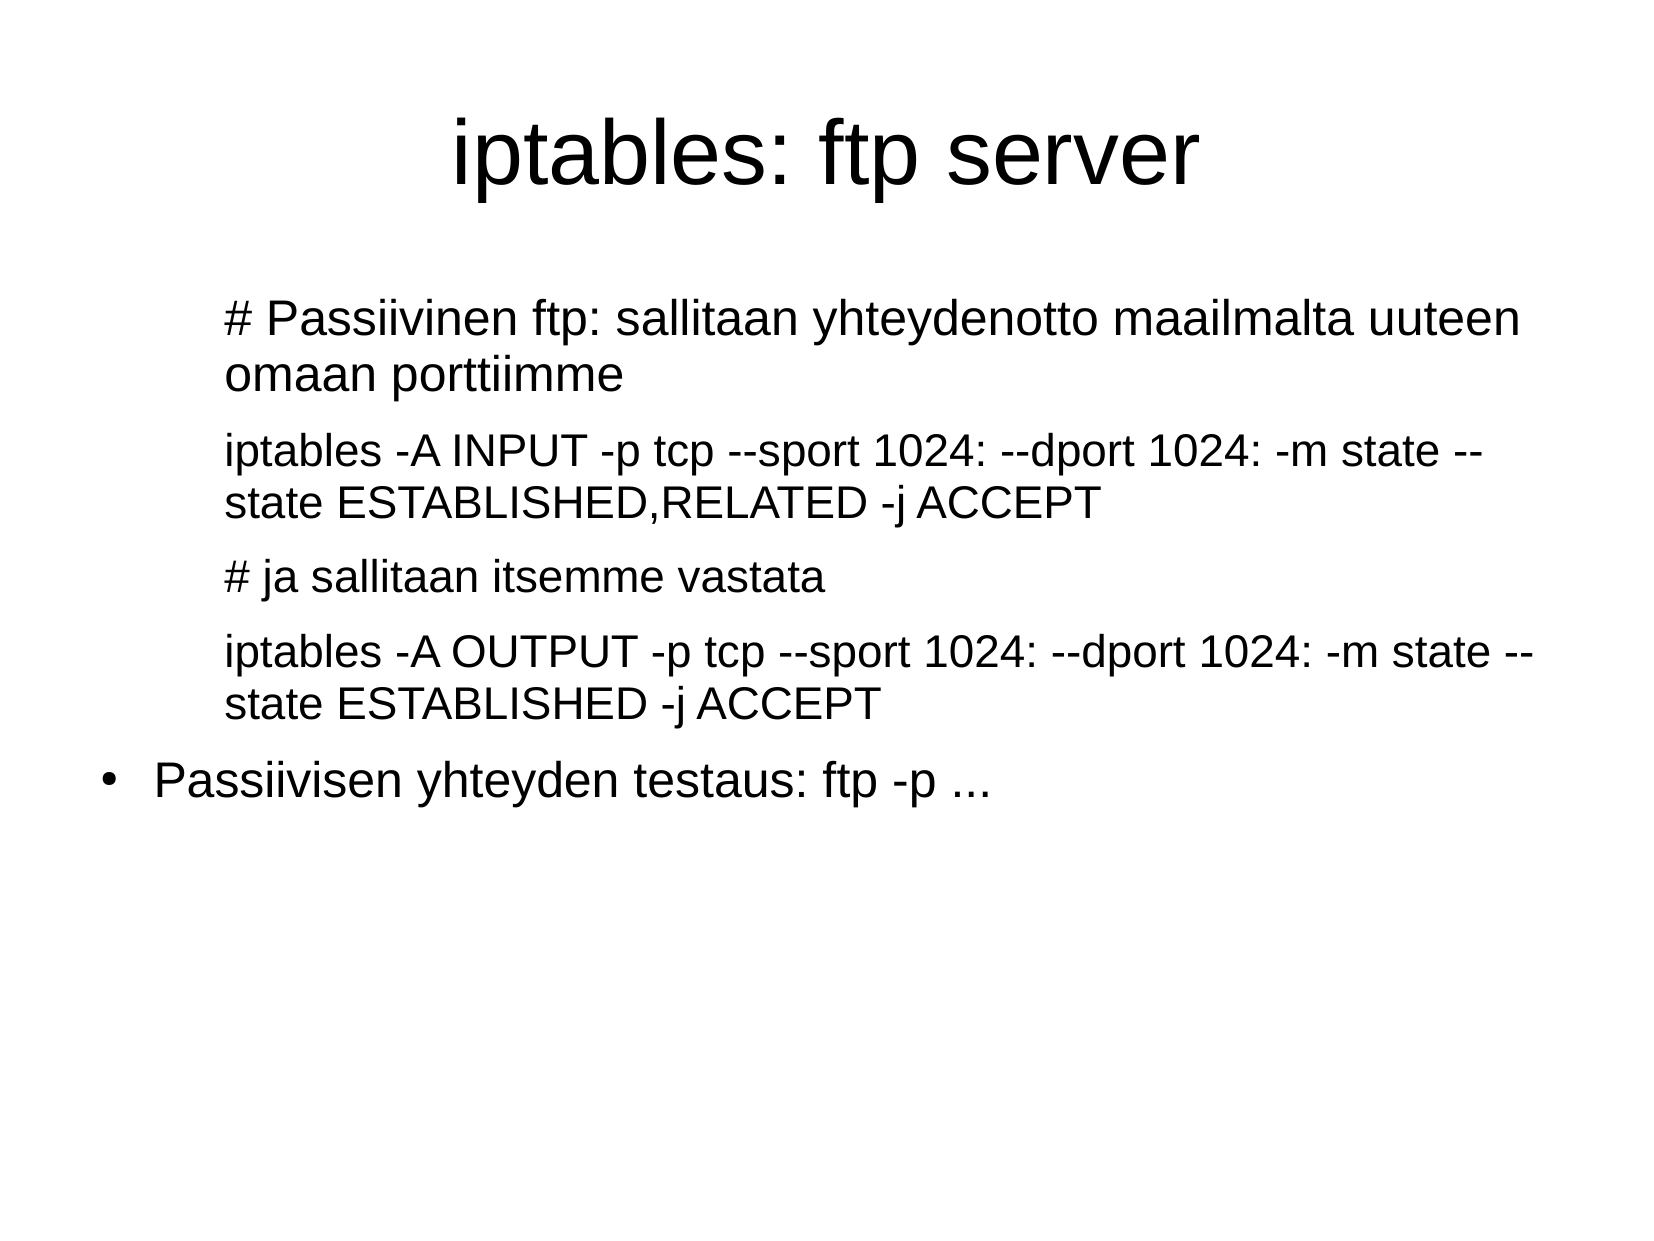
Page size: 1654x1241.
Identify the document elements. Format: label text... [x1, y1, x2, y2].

list # Passiivinen ftp: sallitaan yhteydenotto maailmalta uuteen omaan porttiimme iptables -A INPUT -p tcp --sport 1024: --dport 1024: -m state --state ESTABLISHED,RELATED -j ACCEPT # ja sallitaan itsemme vastata iptables -A OUTPUT -p tcp --sport 1024: --dport 1024: -m state --state ESTABLISHED -j ACCEPT Passiivisen yhteyden testaus: ftp -p ... [82, 290, 1571, 1010]
title iptables: ftp server [82, 49, 1571, 257]
